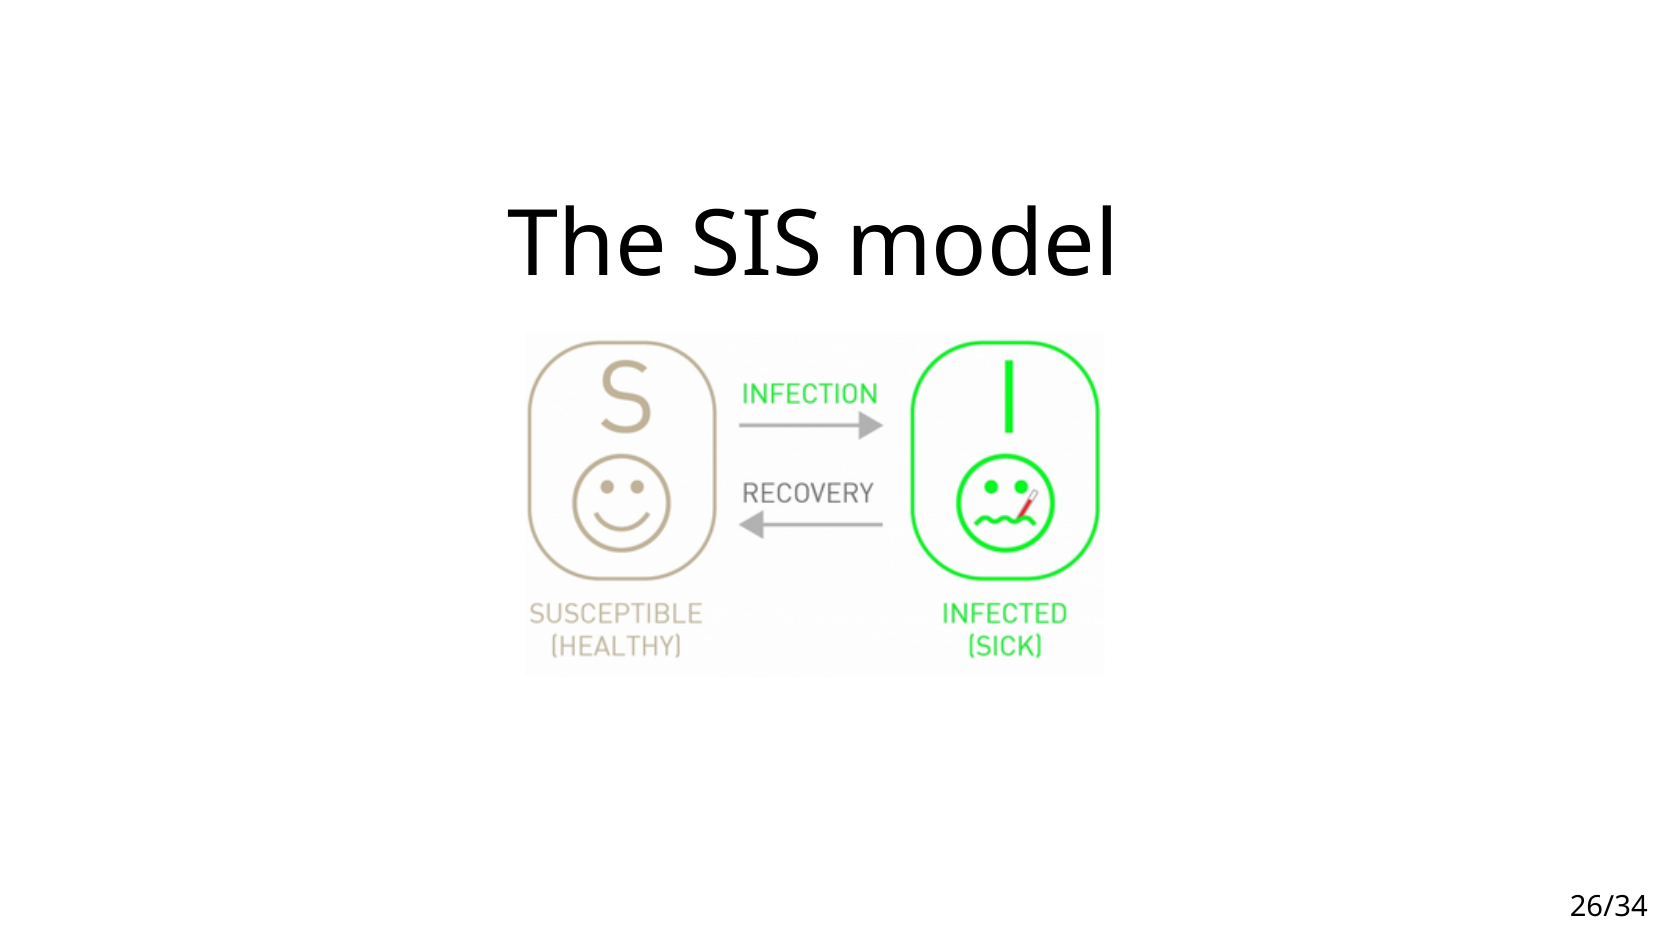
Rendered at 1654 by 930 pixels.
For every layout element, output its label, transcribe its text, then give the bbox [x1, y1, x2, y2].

picture [525, 332, 1105, 677]
title The SIS model [69, 161, 1558, 318]
